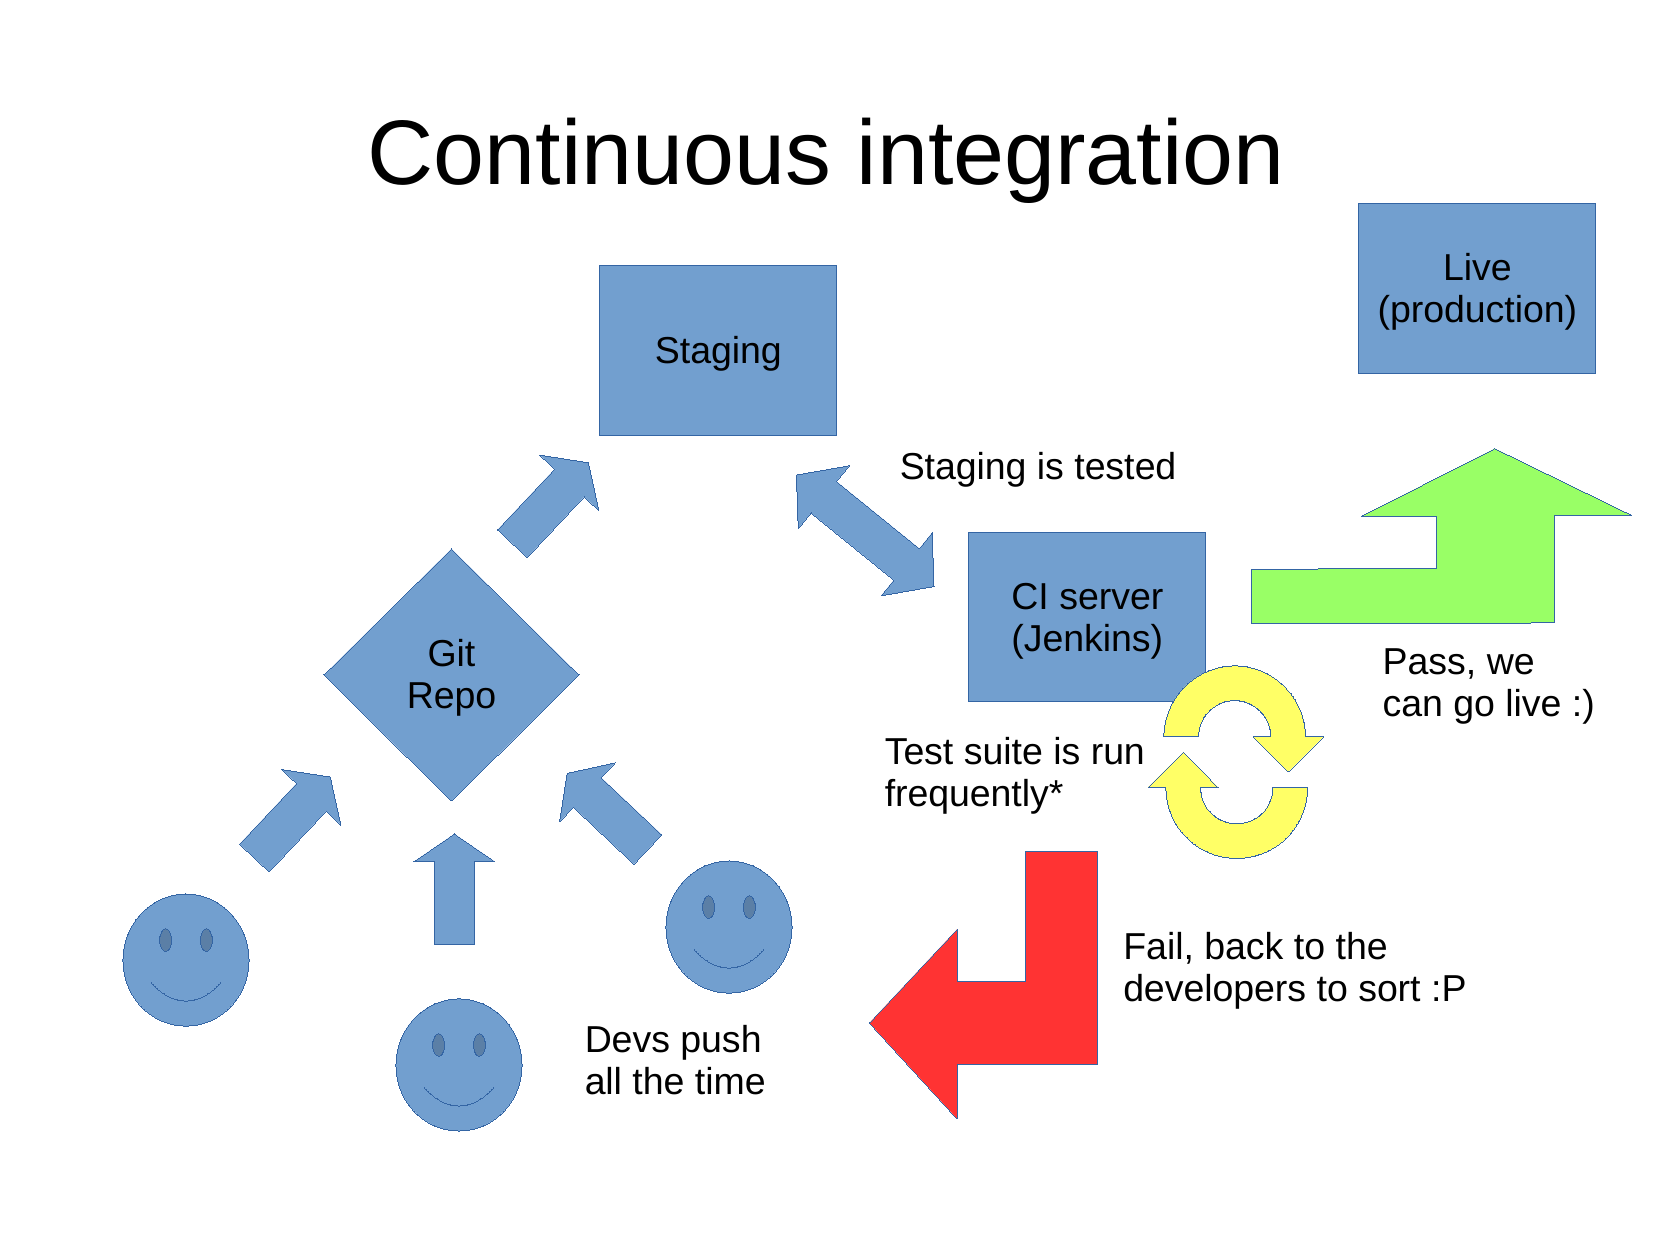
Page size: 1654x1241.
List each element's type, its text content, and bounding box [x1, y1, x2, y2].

text_box Fail, back to the developers to sort :P [1108, 917, 1482, 1017]
text_box [1161, 752, 1308, 859]
text_box Live (production) [1358, 203, 1596, 374]
title Continuous integration [82, 49, 1571, 257]
text_box [413, 833, 495, 945]
text_box [1163, 665, 1324, 772]
text_box Pass, we can go live :) [1367, 633, 1611, 732]
text_box [869, 851, 1098, 1119]
text_box [122, 893, 250, 1027]
text_box Staging [599, 265, 837, 436]
text_box [395, 998, 523, 1132]
text_box [665, 860, 793, 994]
text_box Git Repo [323, 548, 580, 801]
text_box [796, 465, 935, 596]
text_box Staging is tested [885, 438, 1192, 496]
text_box CI server (Jenkins) [968, 532, 1206, 702]
text_box [239, 769, 341, 872]
text_box [497, 455, 599, 558]
text_box [559, 762, 662, 865]
text_box [1251, 448, 1632, 624]
text_box Test suite is run frequently* [870, 722, 1161, 822]
text_box Devs push all the time [570, 1010, 811, 1110]
